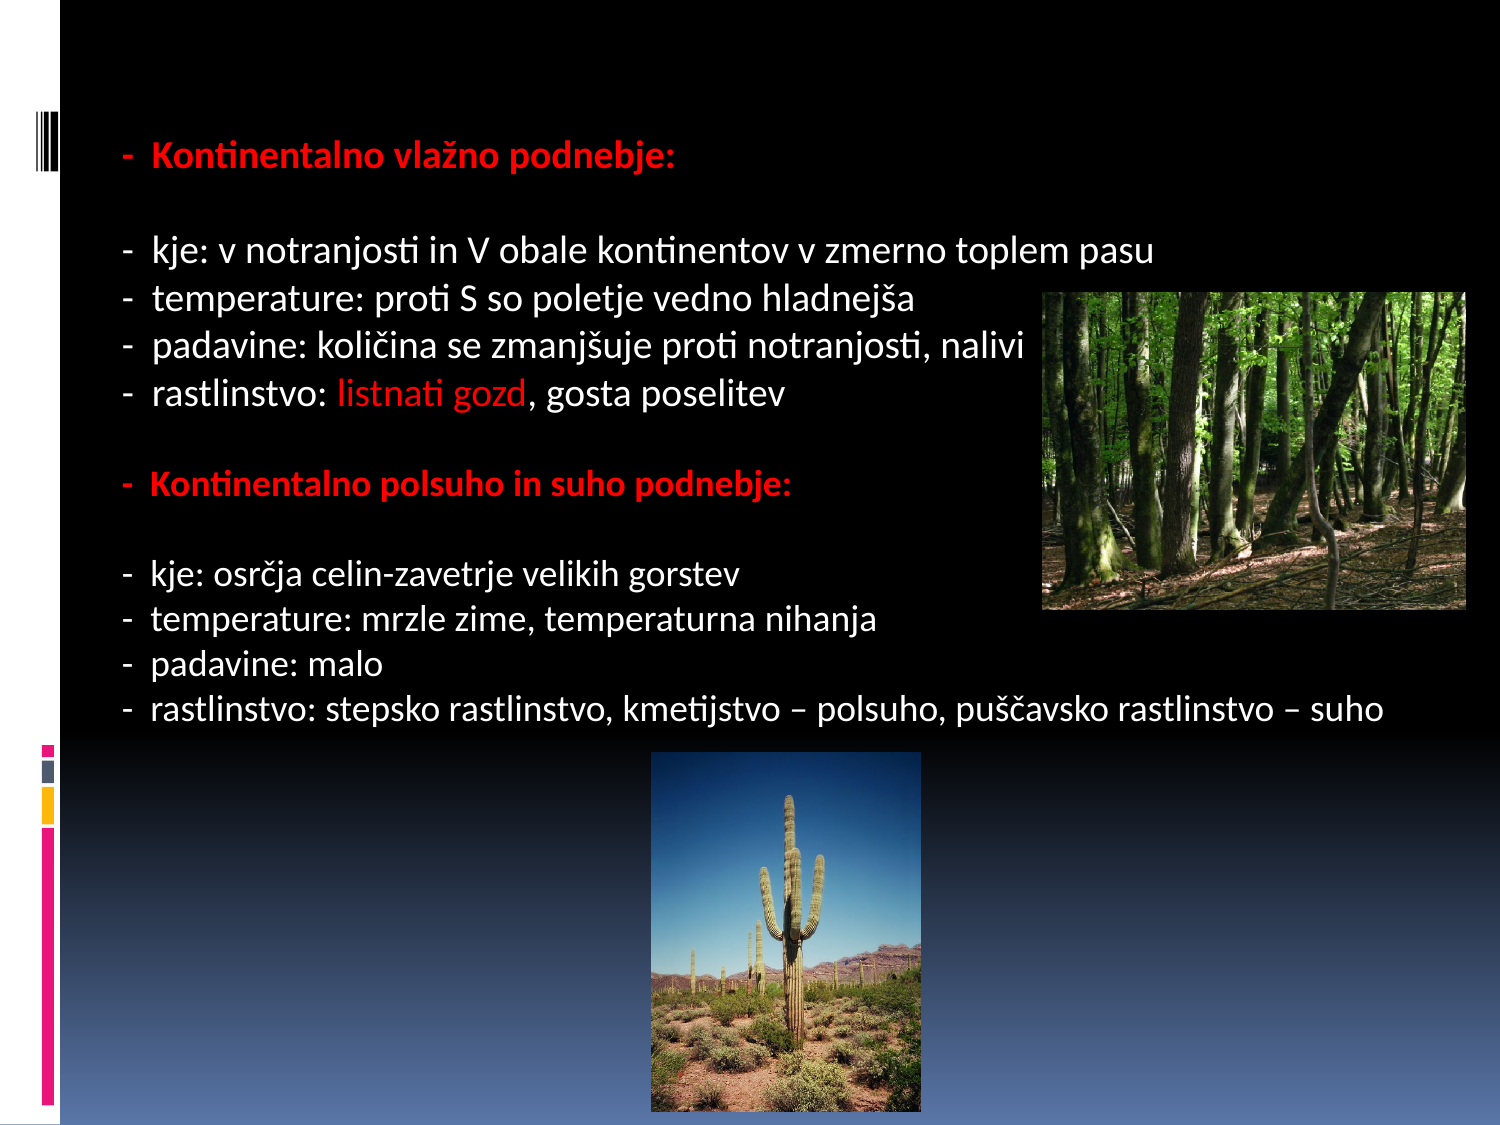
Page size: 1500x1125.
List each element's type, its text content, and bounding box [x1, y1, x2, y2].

picture [1042, 292, 1466, 610]
picture [651, 752, 921, 1112]
subtitle - Kontinentalno vlažno podnebje: - kje: v notranjosti in V obale kontinentov v zmerno toplem pasu - temperature: proti S so poletje vedno hladnejša - padavine: količina se zmanjšuje proti notranjosti, nalivi - rastlinstvo: listnati gozd, gosta poselitev - Kontinentalno polsuho in suho podnebje: - kje: osrčja celin-zavetrje velikih gorstev - temperature: mrzle zime, temperaturna nihanja - padavine: malo - rastlinstvo: stepsko rastlinstvo, kmetijstvo – polsuho, puščavsko rastlinstvo – suho [105, 58, 1416, 879]
